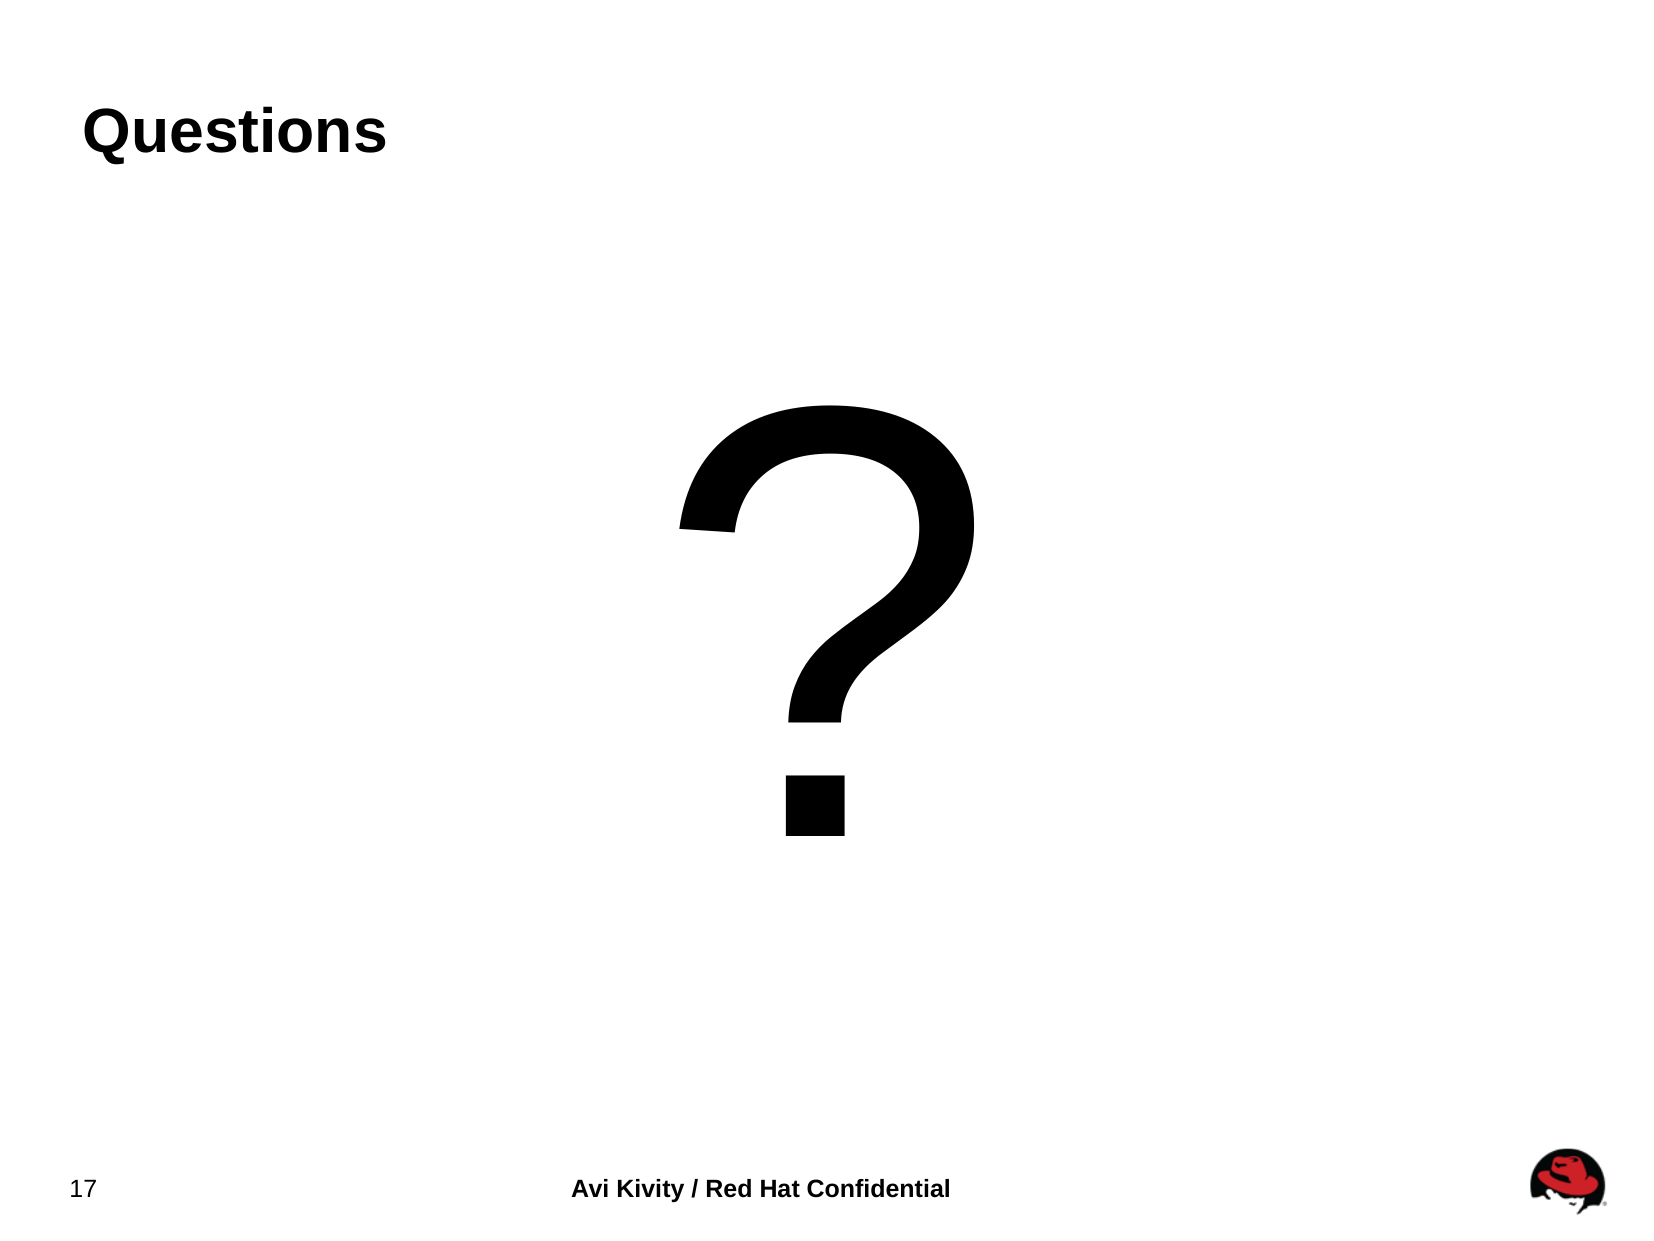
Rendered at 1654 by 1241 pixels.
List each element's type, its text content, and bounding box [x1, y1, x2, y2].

title Questions [82, 37, 1571, 226]
text_box ? [639, 271, 1013, 976]
picture [1529, 1146, 1613, 1224]
